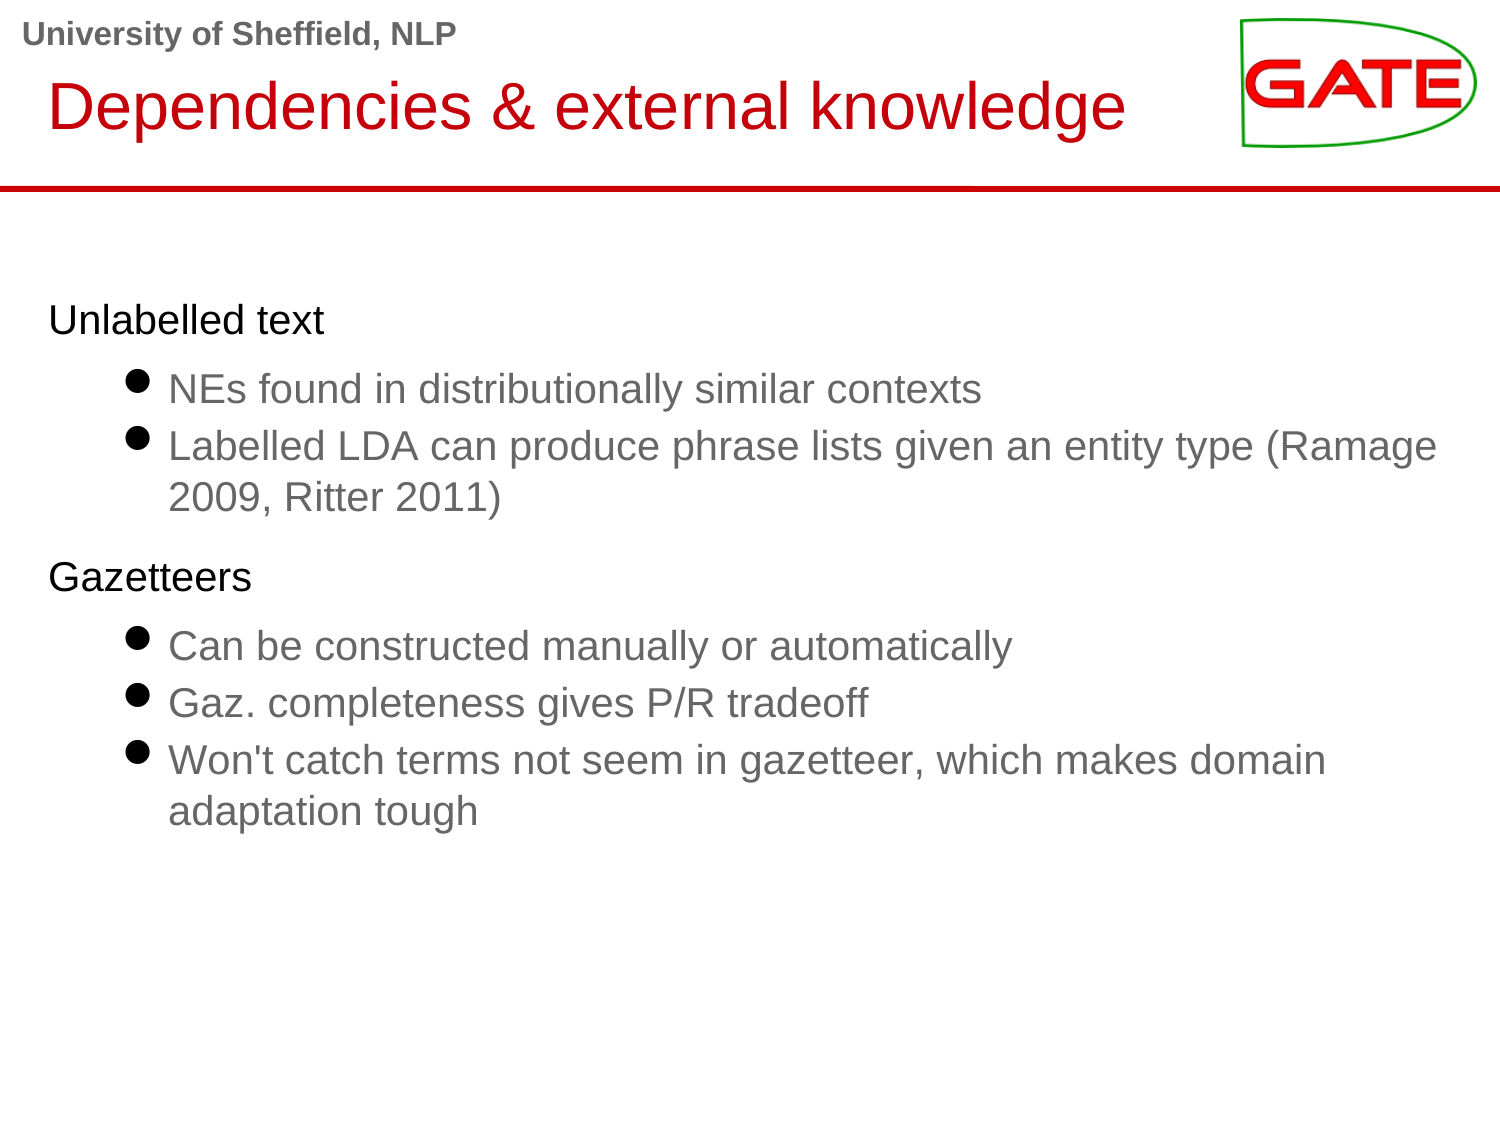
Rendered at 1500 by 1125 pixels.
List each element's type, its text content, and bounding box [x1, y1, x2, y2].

text_box Unlabelled text NEs found in distributionally similar contexts Labelled LDA can produce phrase lists given an entity type (Ramage 2009, Ritter 2011) Gazetteers Can be constructed manually or automatically Gaz. completeness gives P/R tradeoff Won't catch terms not seem in gazetteer, which makes domain adaptation tough [47, 212, 1500, 1064]
picture [1240, 18, 1477, 148]
text_box Dependencies & external knowledge [47, 47, 1267, 168]
